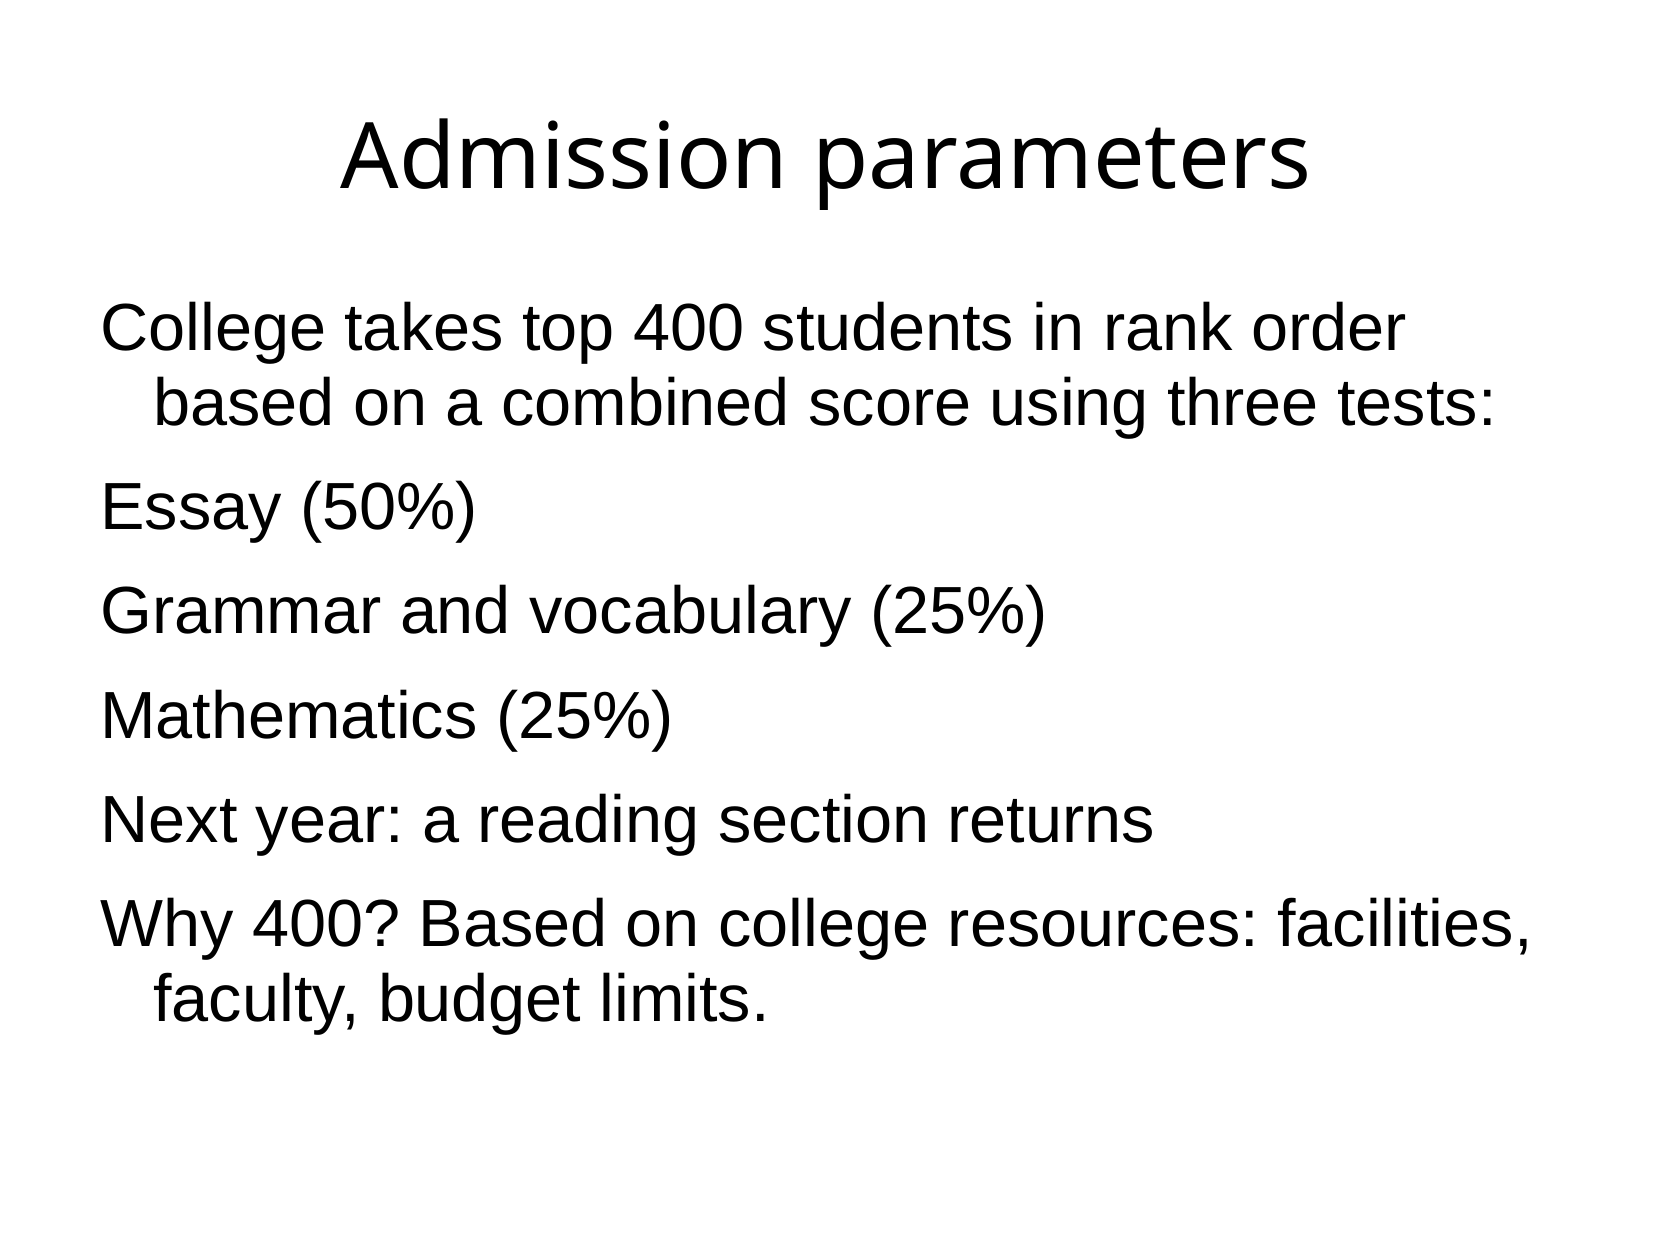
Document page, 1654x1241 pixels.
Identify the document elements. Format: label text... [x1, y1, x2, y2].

title Admission parameters [82, 56, 1571, 250]
list College takes top 400 students in rank order based on a combined score using three tests: Essay (50%) Grammar and vocabulary (25%) Mathematics (25%) Next year: a reading section returns Why 400? Based on college resources: facilities, faculty, budget limits. [82, 290, 1571, 1094]
